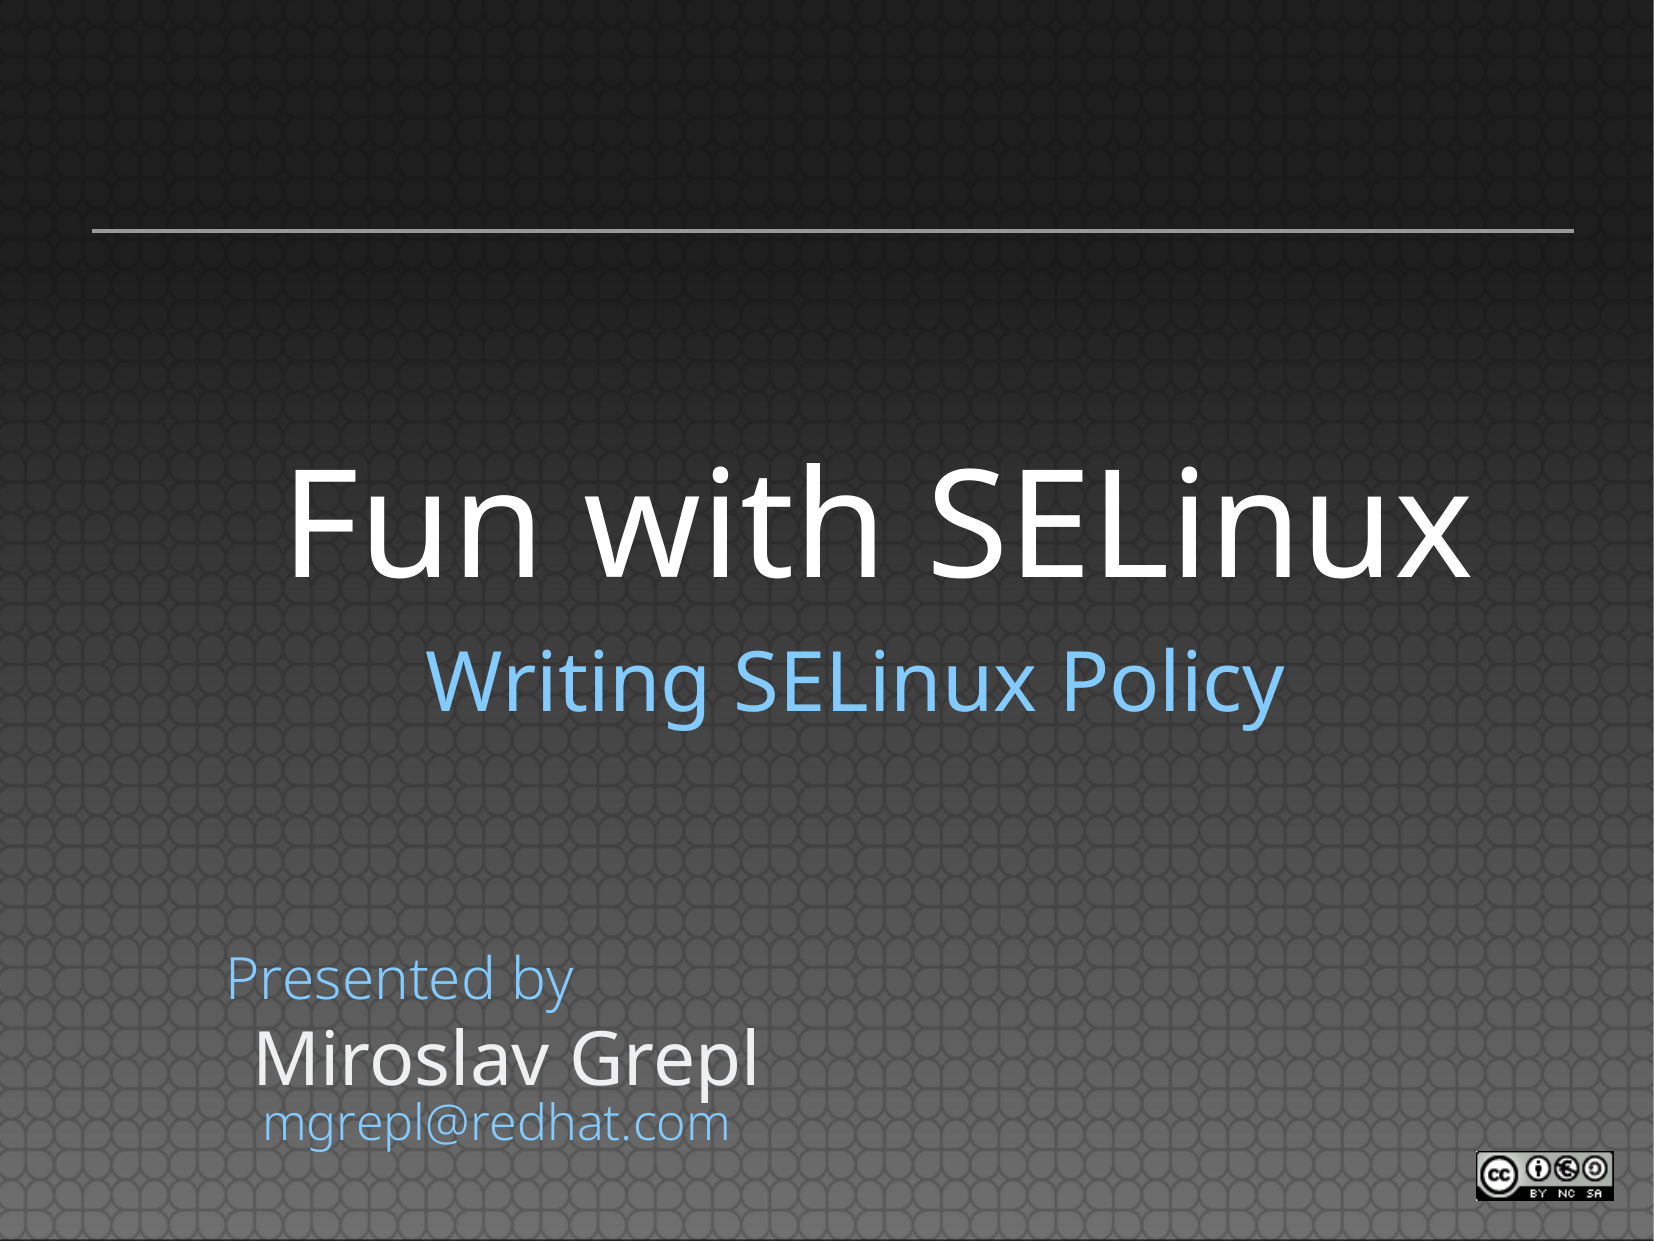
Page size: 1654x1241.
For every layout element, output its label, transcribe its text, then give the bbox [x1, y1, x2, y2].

text_box mgrepl@redhat.com [262, 1087, 794, 1150]
text_box Miroslav Grepl [237, 997, 989, 1107]
text_box Presented by [225, 937, 626, 1011]
subtitle Writing SELinux Policy [125, 631, 1472, 840]
picture [0, 0, 1654, 1241]
text_box Fun with SELinux [37, 417, 1475, 606]
